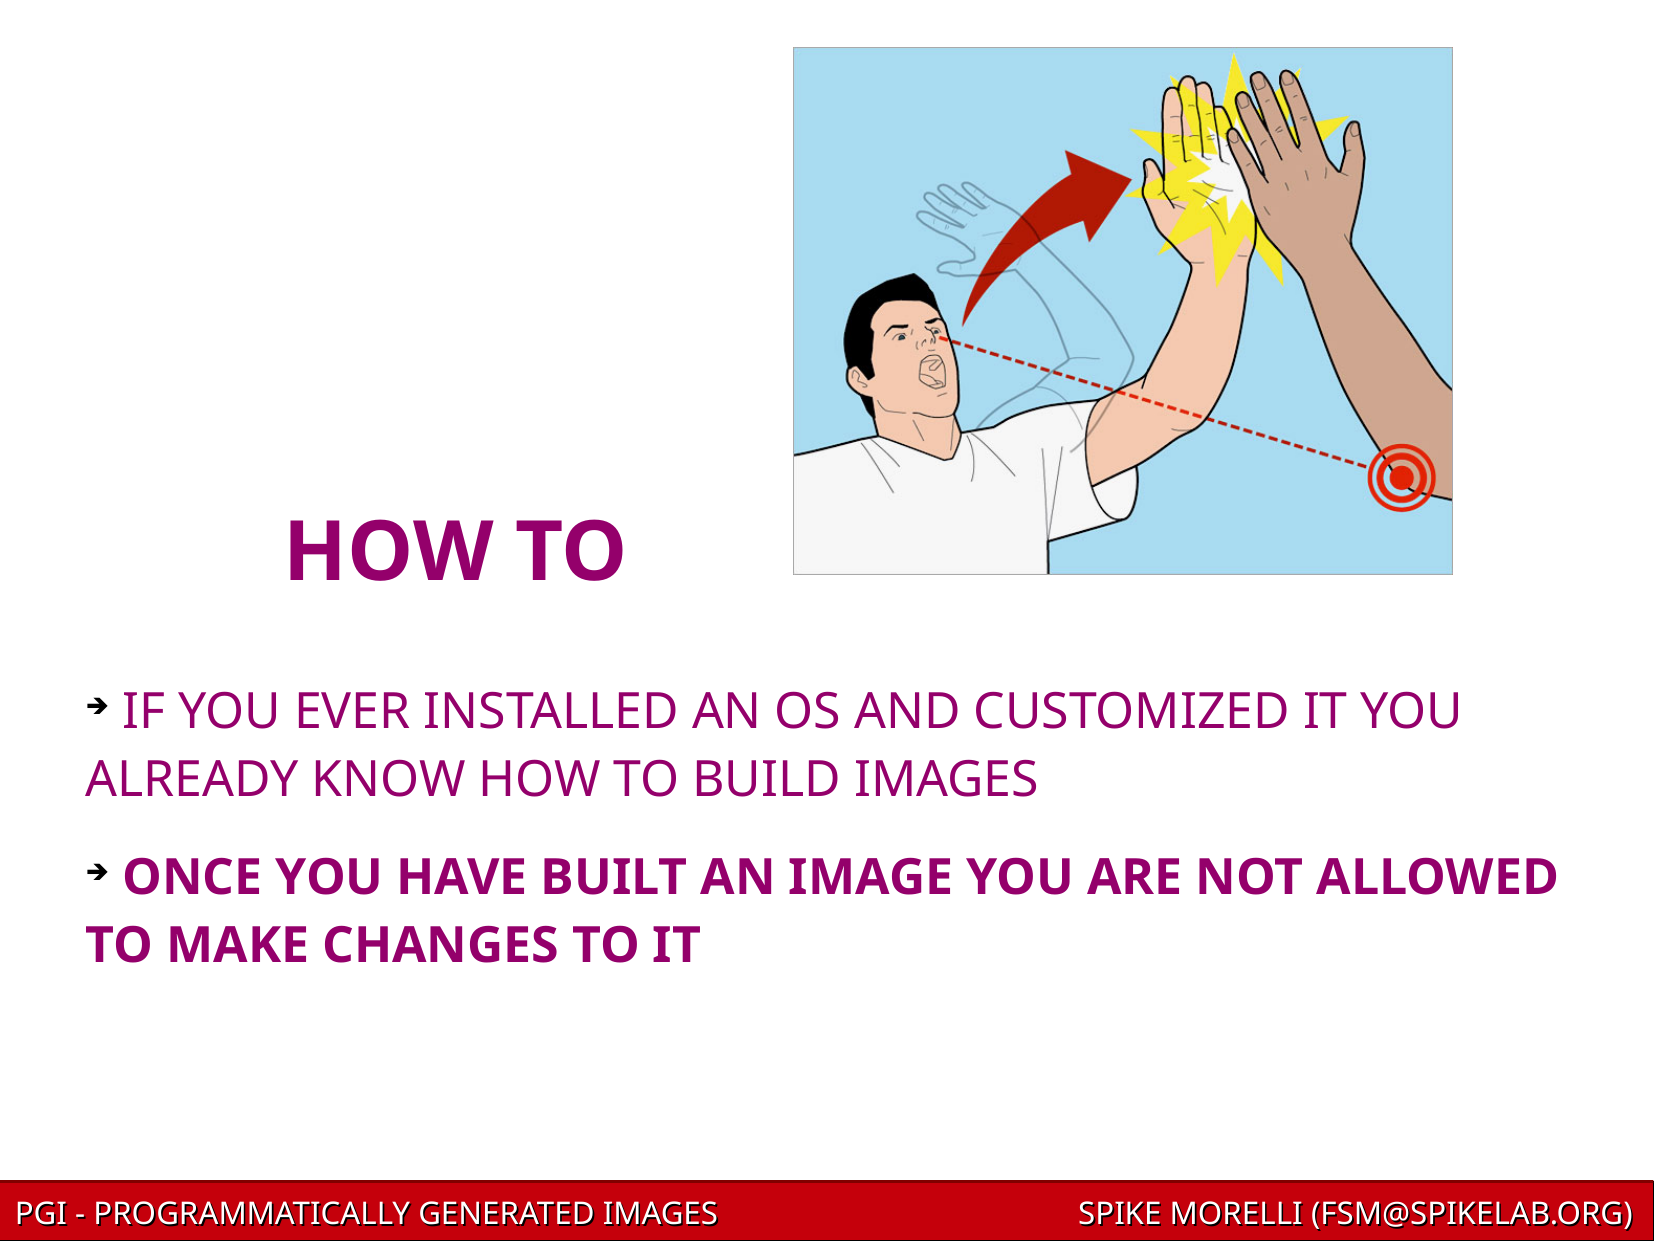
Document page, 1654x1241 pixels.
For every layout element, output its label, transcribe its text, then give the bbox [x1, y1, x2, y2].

text_box PGI - PROGRAMMATICALLY GENERATED IMAGES [0, 1184, 70, 1235]
text_box HOW TO [269, 484, 774, 593]
text_box IF YOU EVER INSTALLED AN OS AND CUSTOMIZED IT YOU ALREADY KNOW HOW TO BUILD IMAGES ONCE YOU HAVE BUILT AN IMAGE YOU ARE NOT ALLOWED TO MAKE CHANGES TO IT [70, 667, 1595, 1241]
picture [793, 47, 1453, 575]
text_box [1595, 1183, 1654, 1241]
text_box [0, 1235, 70, 1241]
text_box SPIKE MORELLI (FSM@SPIKELAB.ORG) [1595, 1184, 1643, 1235]
